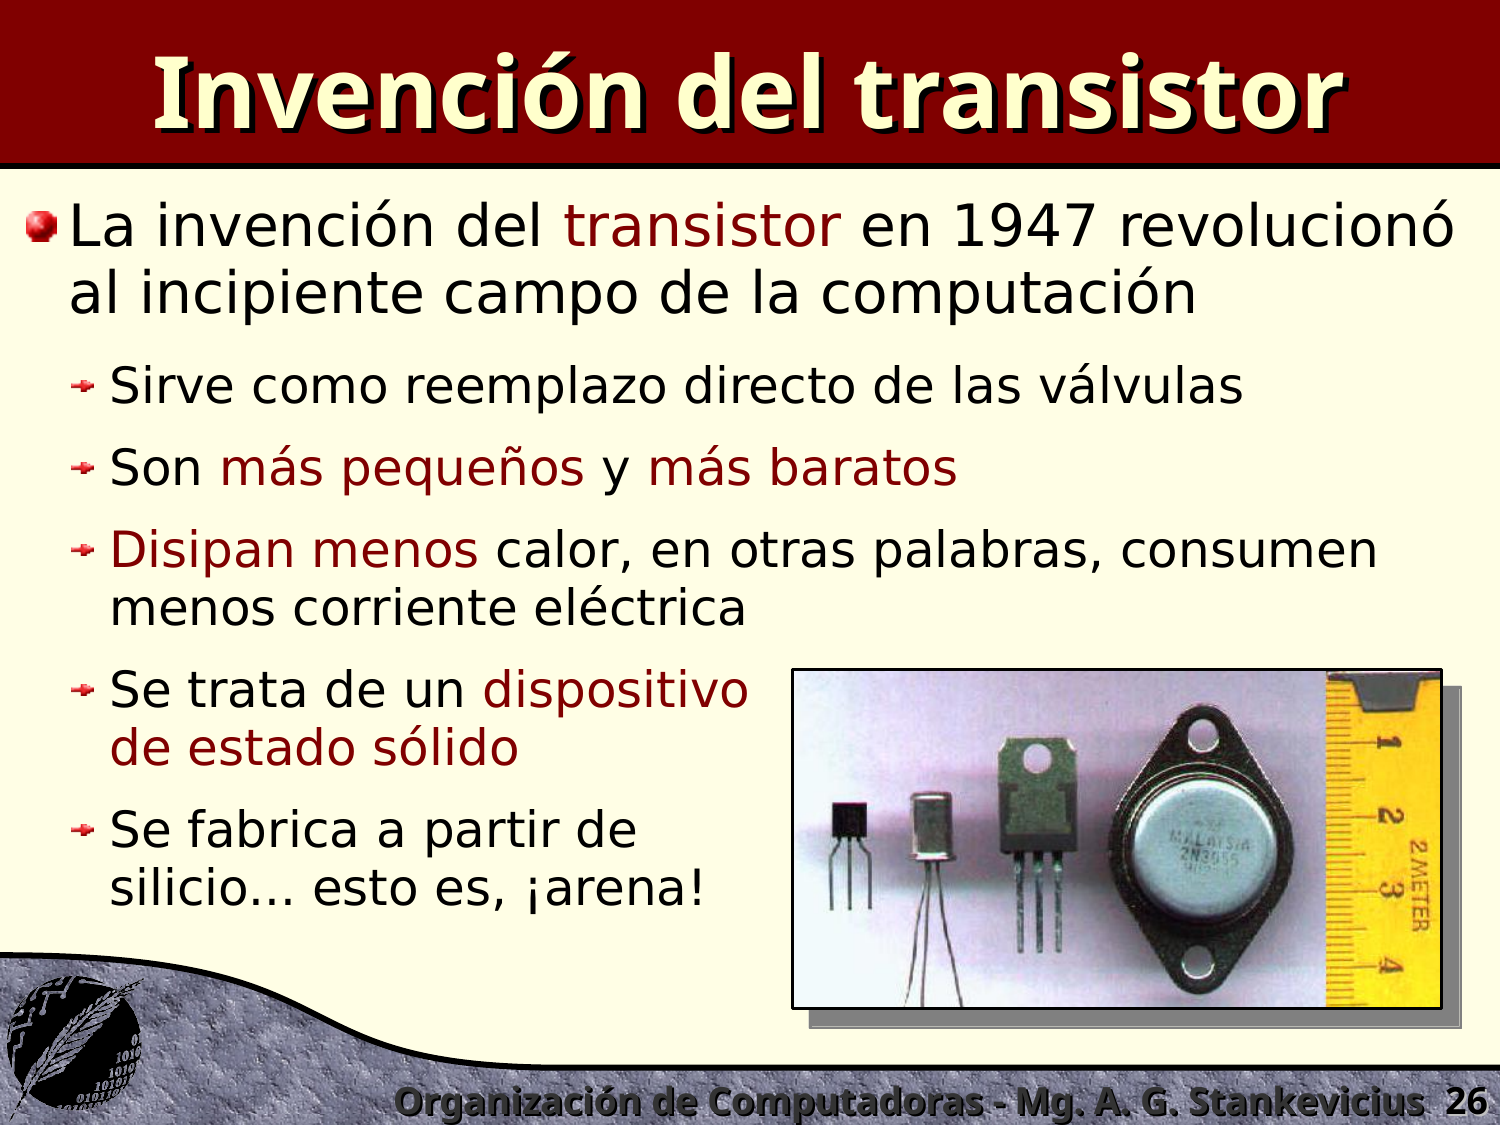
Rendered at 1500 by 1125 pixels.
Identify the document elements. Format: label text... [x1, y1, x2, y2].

picture [1058, 1100, 1065, 1110]
picture [793, 671, 1441, 1008]
list La invención del transistor en 1947 revolucionó al incipiente campo de la computación Sirve como reemplazo directo de las válvulas Son más pequeños y más baratos Disipan menos calor, en otras palabras, consumen menos corriente eléctrica Se trata de un dispositivo de estado sólido Se fabrica a partir de silicio... esto es, ¡arena! [11, 192, 1486, 935]
picture [448, 1100, 455, 1110]
picture [0, 959, 1500, 1125]
picture [802, 1100, 806, 1110]
title Invención del transistor [15, 5, 1485, 160]
